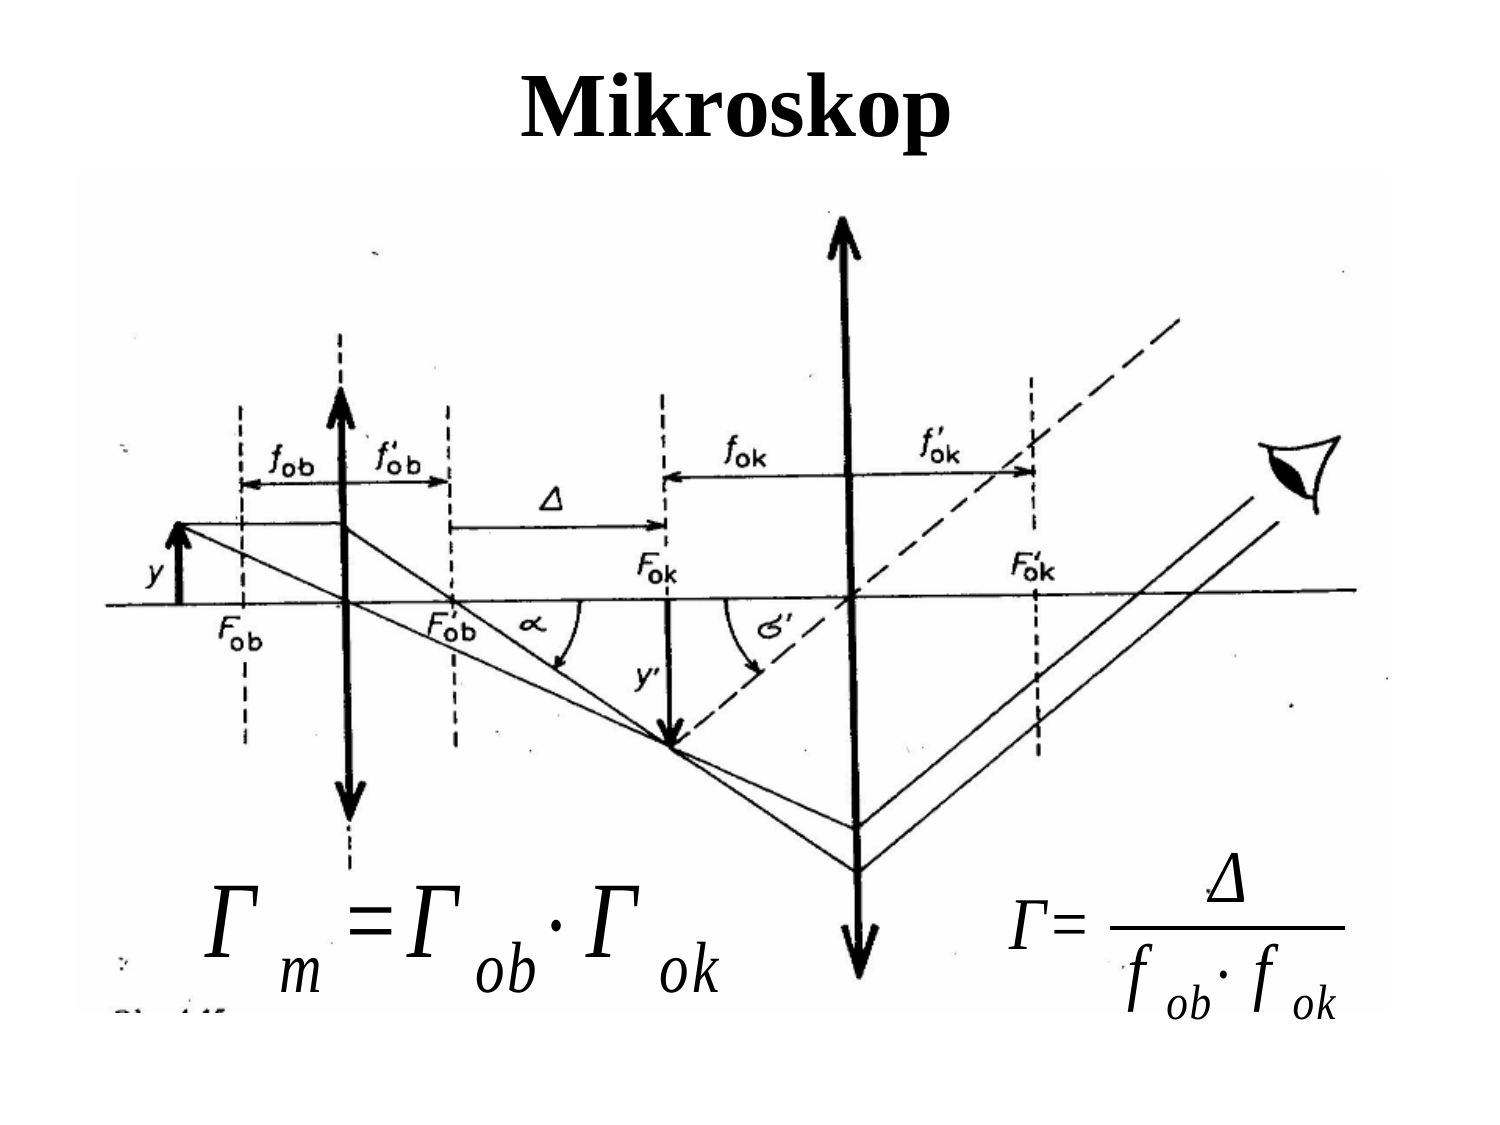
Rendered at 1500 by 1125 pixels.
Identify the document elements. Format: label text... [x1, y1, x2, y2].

chart [987, 837, 1375, 1047]
chart [174, 862, 763, 1023]
picture [75, 174, 1388, 1013]
text_box Mikroskop [124, 37, 1351, 163]
